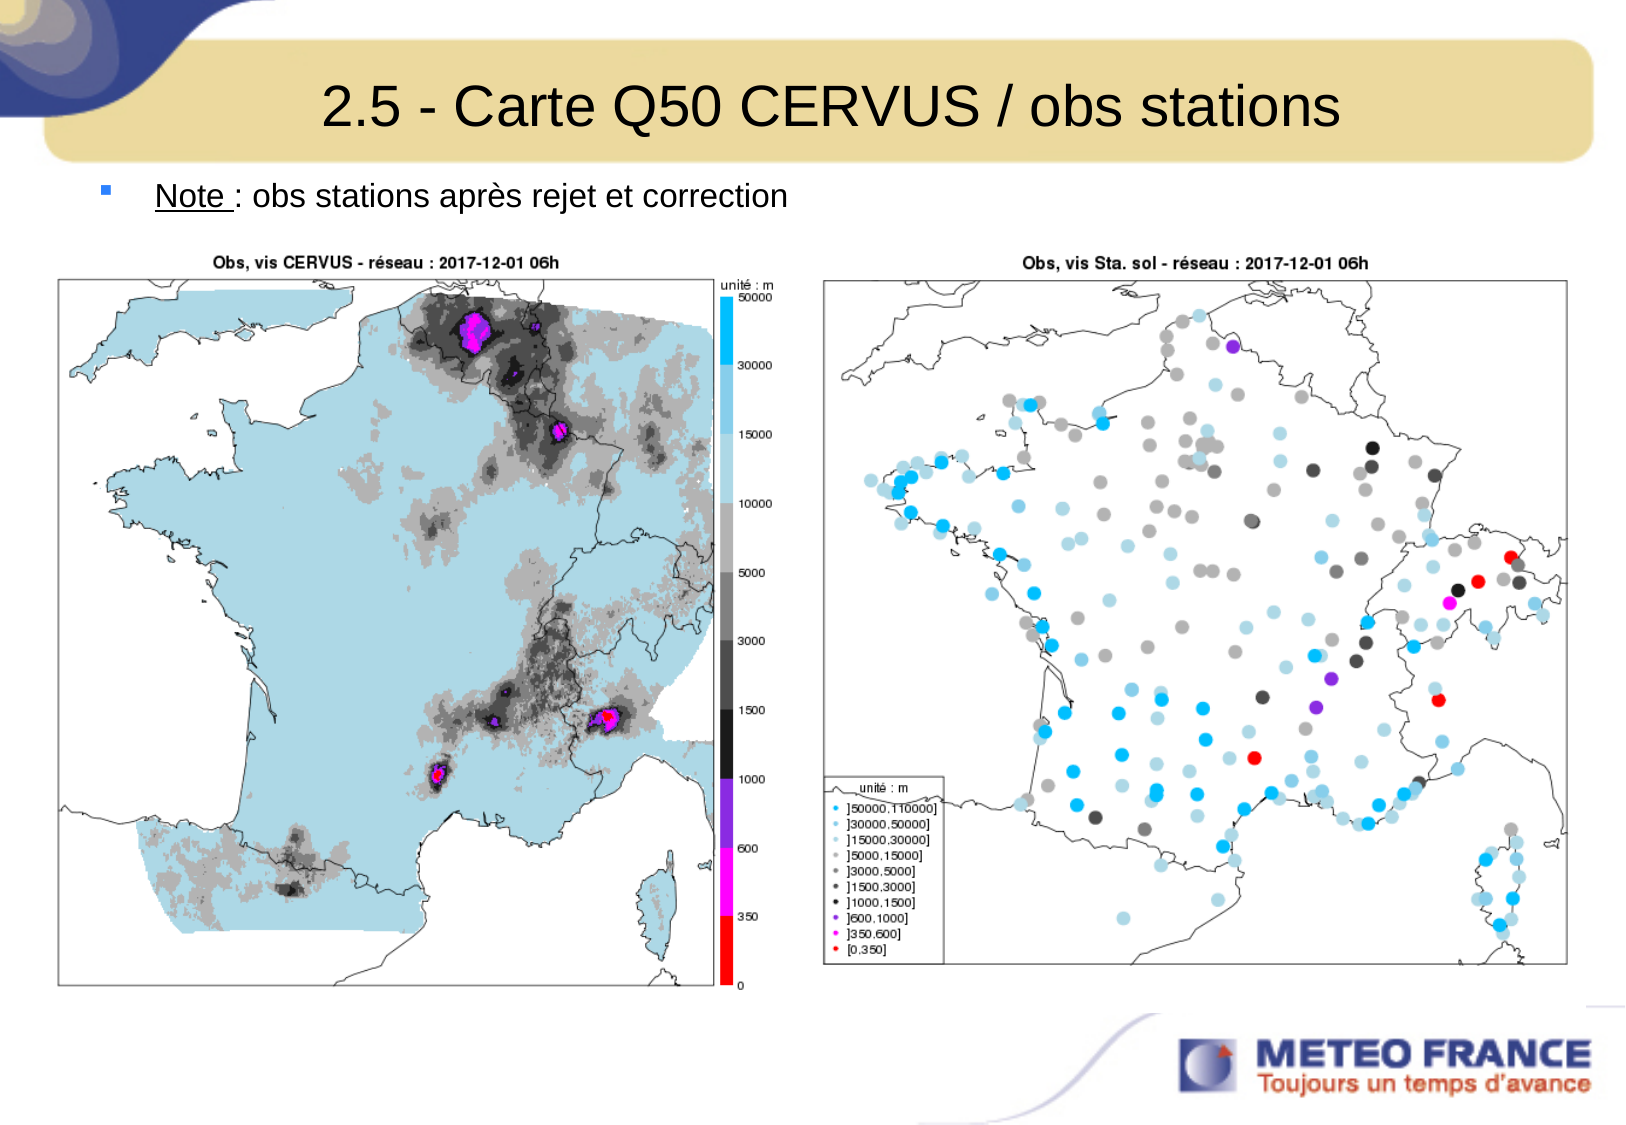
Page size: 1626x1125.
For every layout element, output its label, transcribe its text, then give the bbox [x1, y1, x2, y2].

list Note : obs stations après rejet et correction [83, 166, 1542, 237]
title 2.5 - Carte Q50 CERVUS / obs stations [185, 45, 1479, 161]
picture [0, 0, 1626, 1125]
